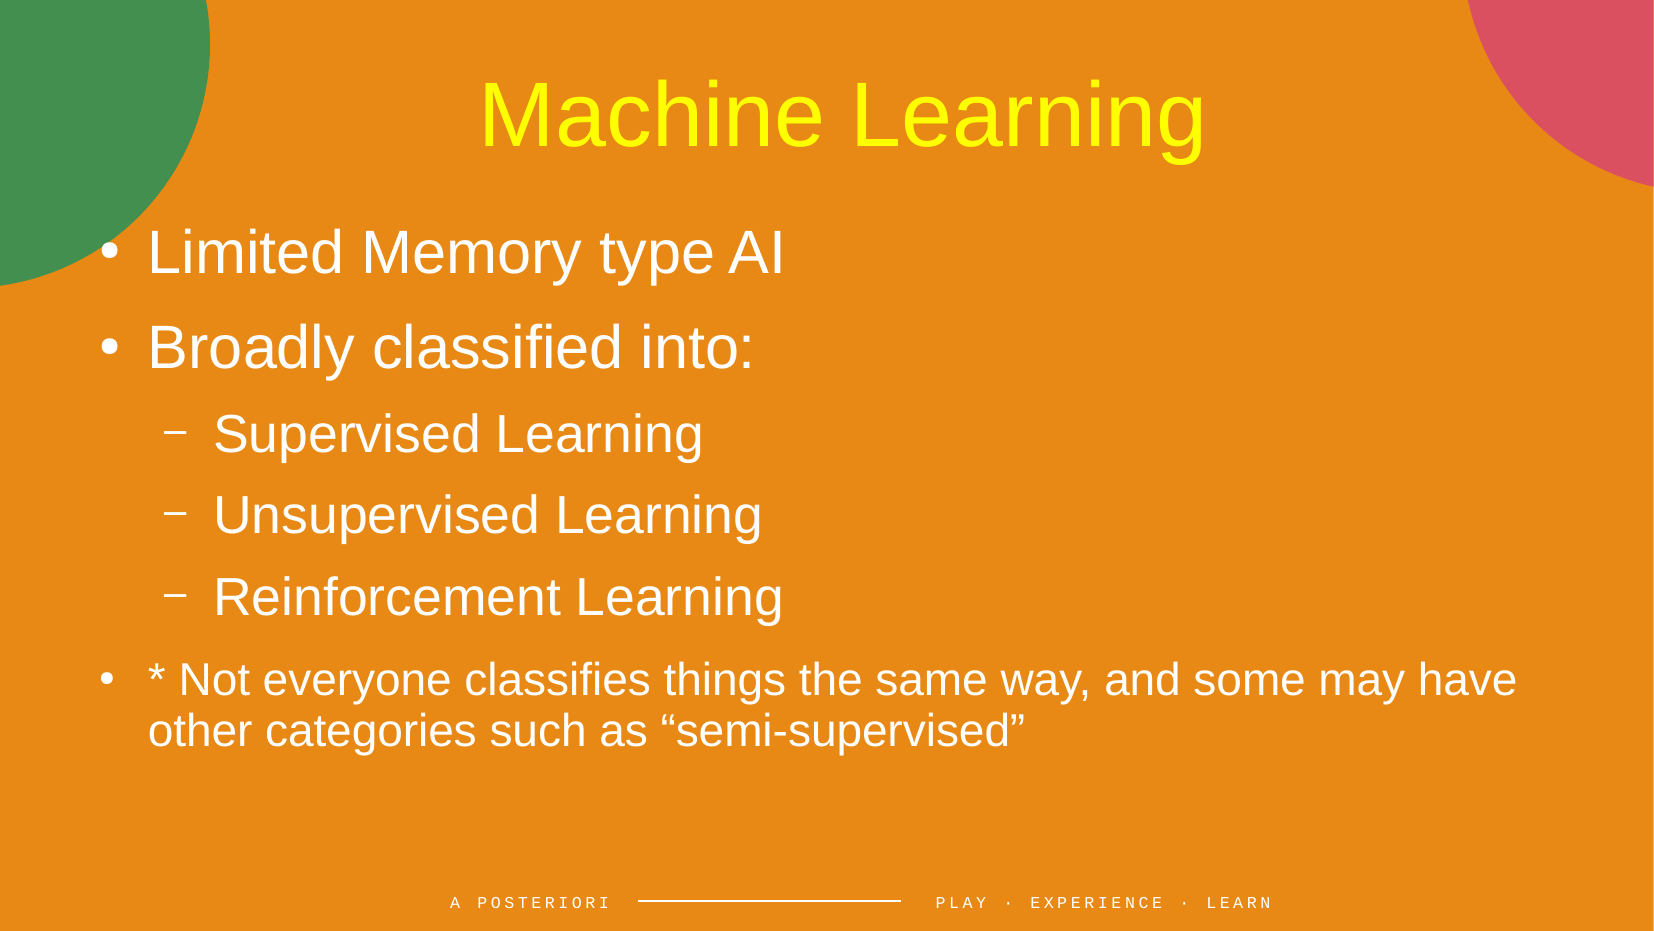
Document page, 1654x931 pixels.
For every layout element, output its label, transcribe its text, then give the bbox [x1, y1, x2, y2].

list Limited Memory type AI Broadly classified into: Supervised Learning Unsupervised Learning Reinforcement Learning * Not everyone classifies things the same way, and some may have other categories such as “semi-supervised” [82, 217, 1571, 758]
title Machine Learning [187, 37, 1501, 193]
